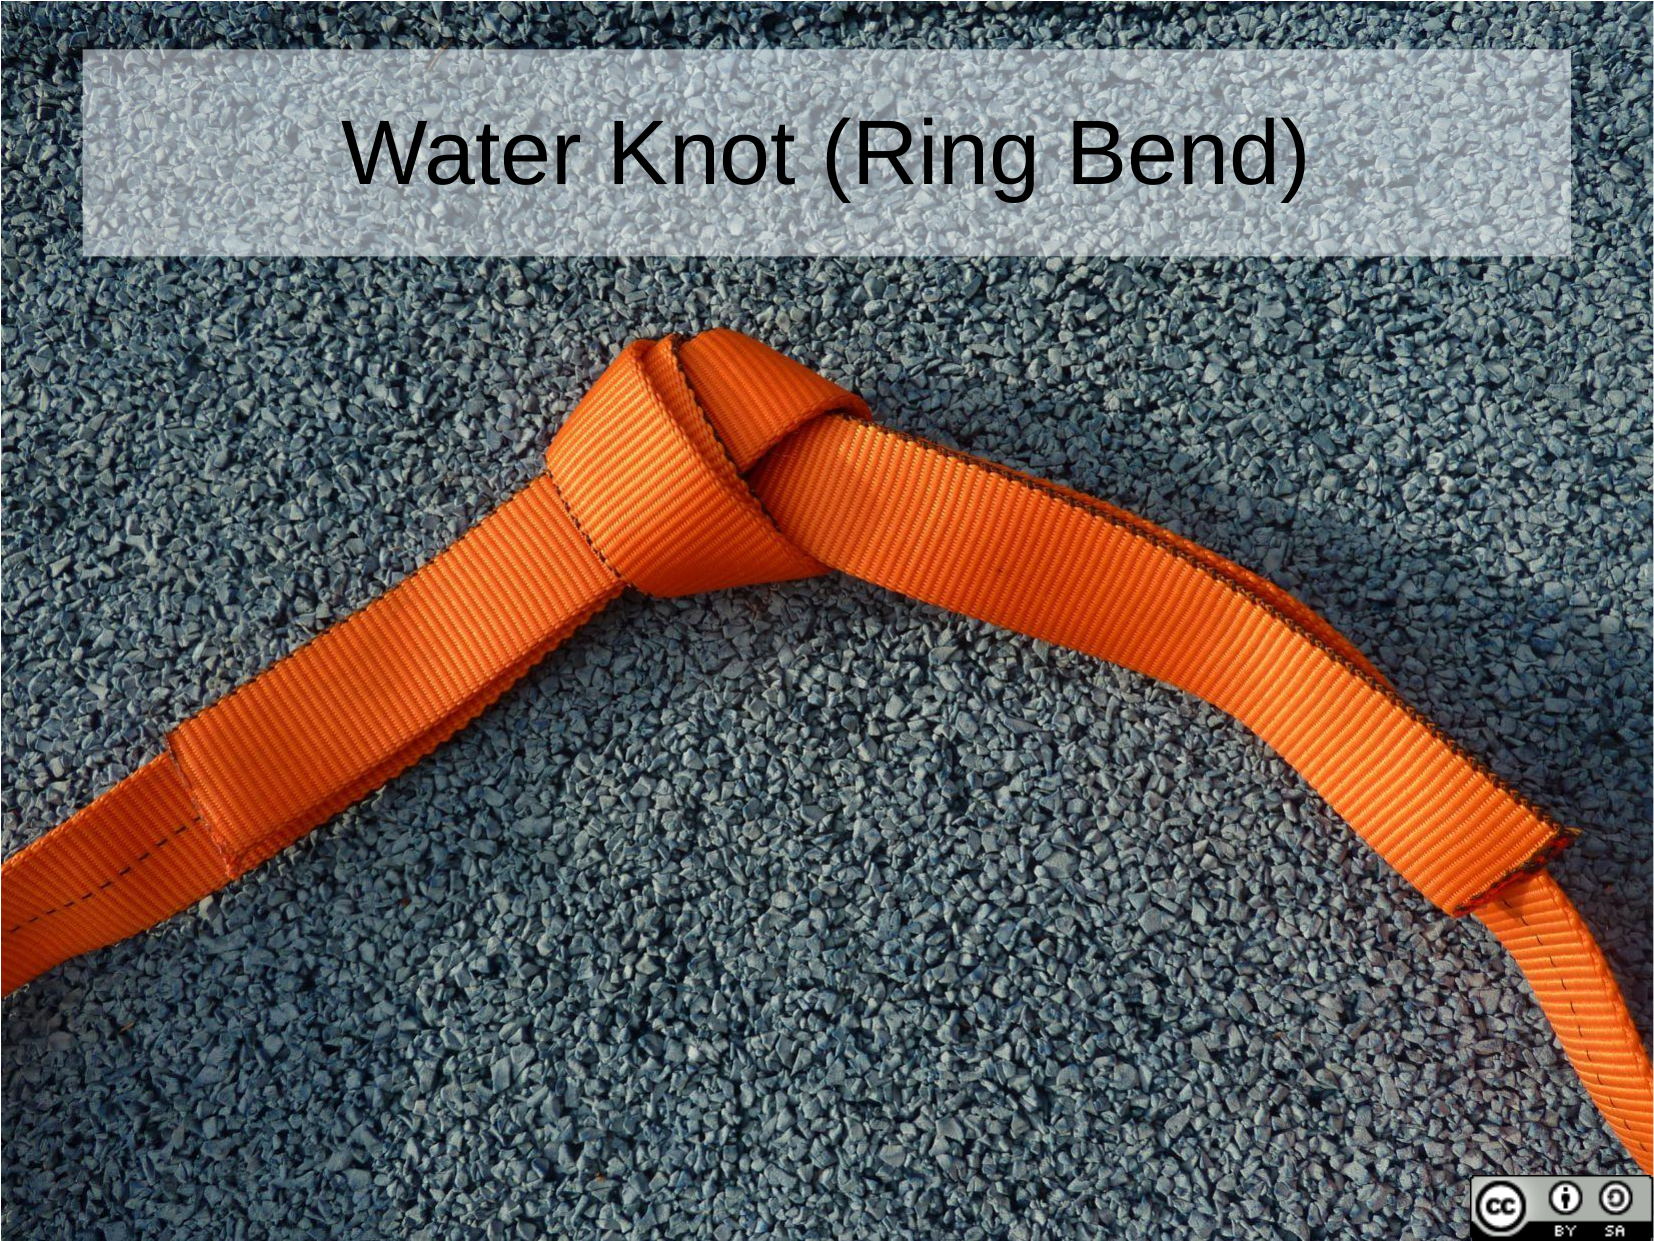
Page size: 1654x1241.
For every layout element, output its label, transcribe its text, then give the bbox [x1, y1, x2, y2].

picture [1, 1, 1654, 1241]
title Water Knot (Ring Bend) [82, 49, 1571, 257]
